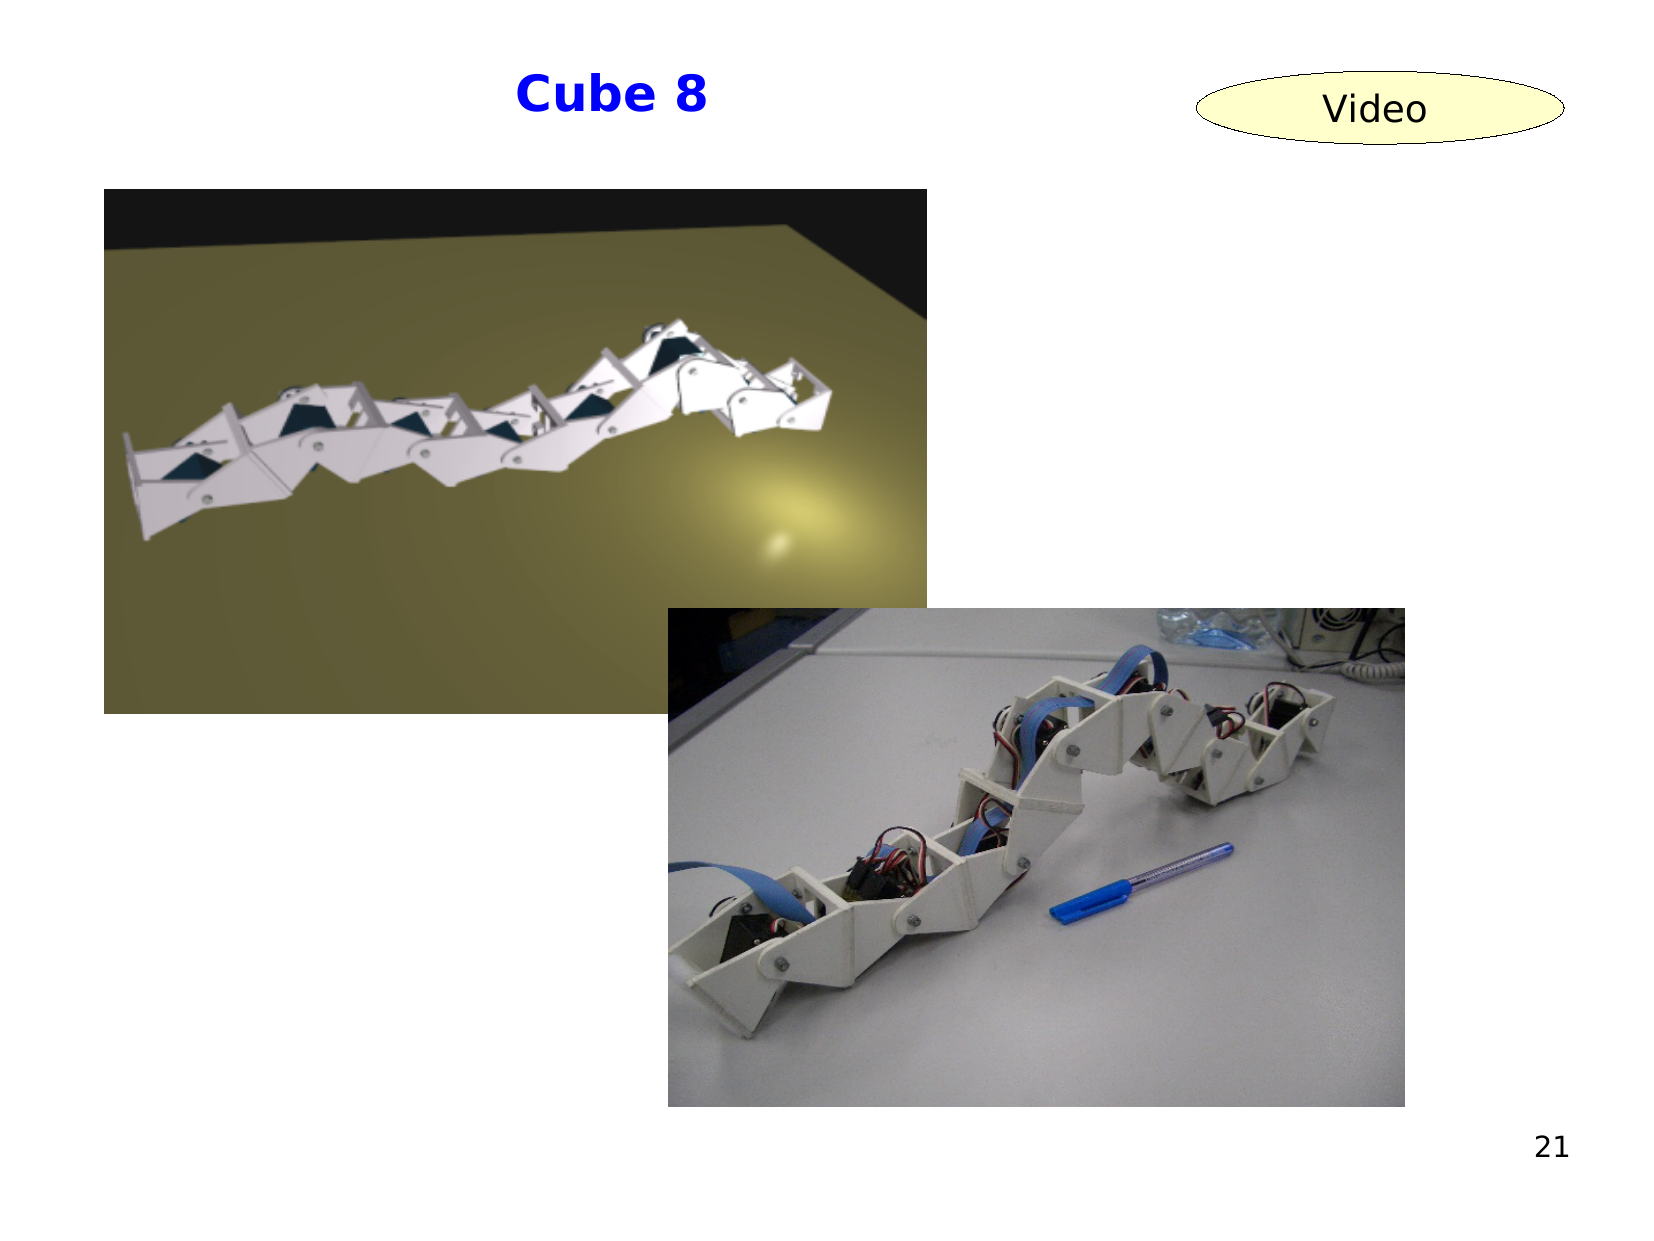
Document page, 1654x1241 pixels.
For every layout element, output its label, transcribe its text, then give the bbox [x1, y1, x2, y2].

text_box Cube 8 [500, 57, 725, 131]
text_box [1196, 71, 1565, 145]
picture [104, 189, 1405, 1107]
text_box Video [1307, 79, 1455, 139]
